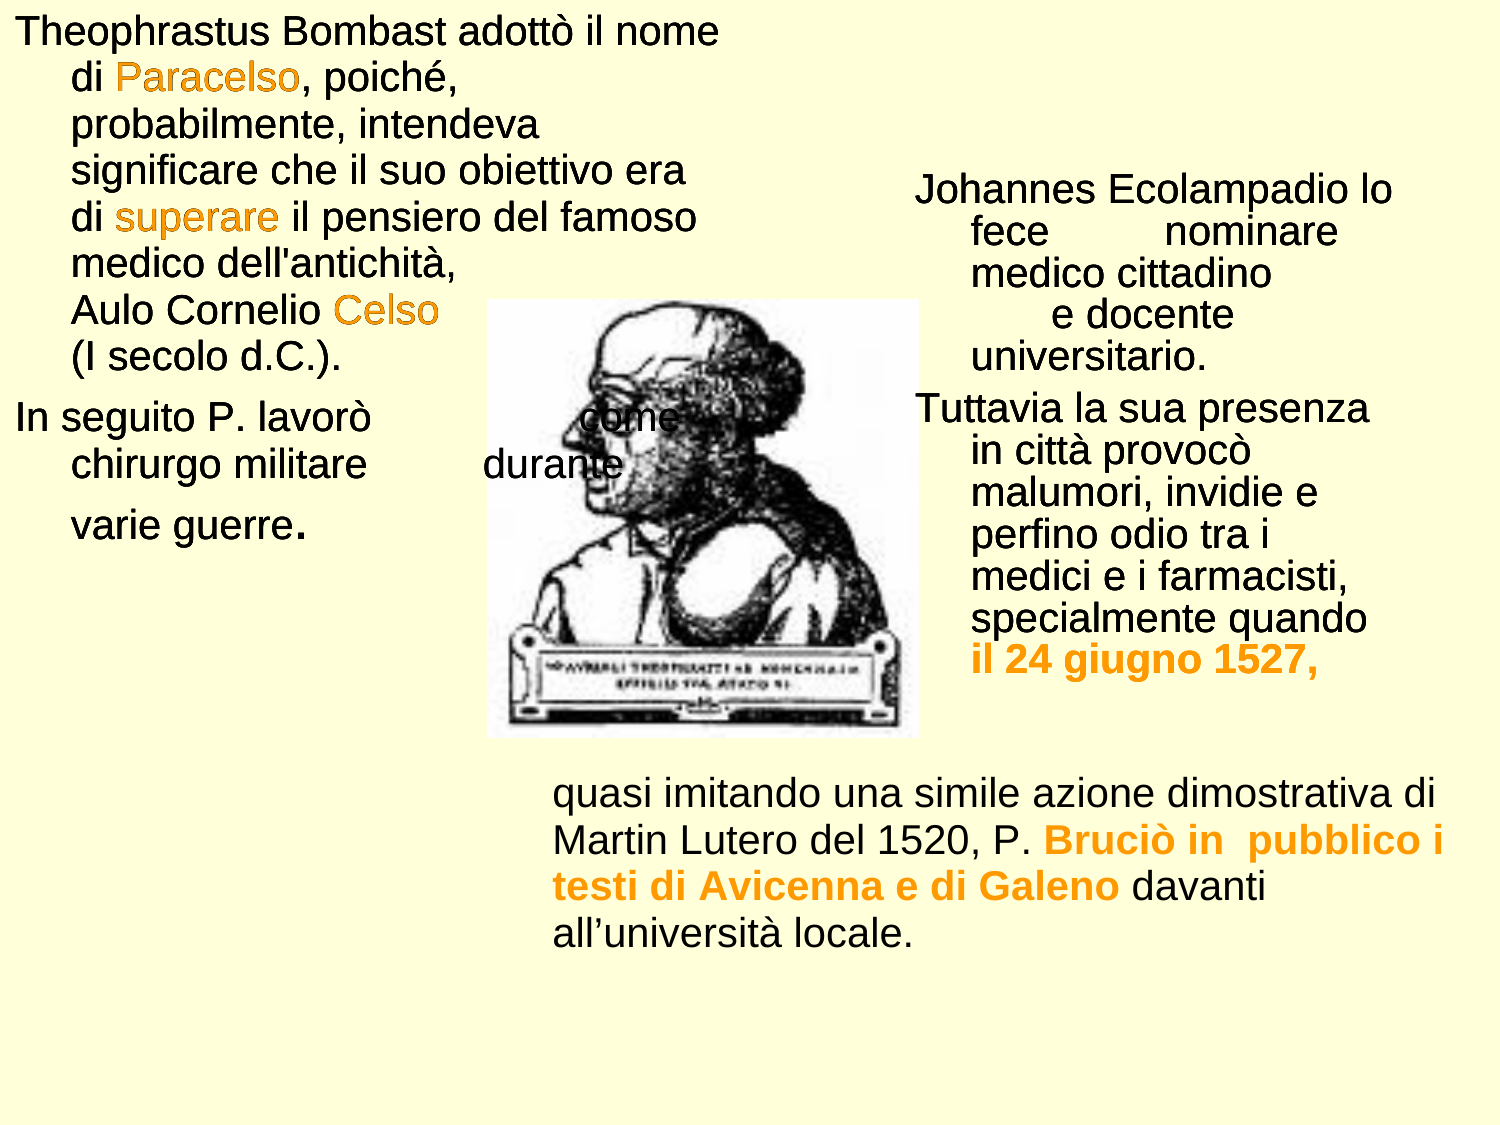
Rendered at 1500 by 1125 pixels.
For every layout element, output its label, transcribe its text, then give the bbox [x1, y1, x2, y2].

text_box quasi imitando una simile azione dimostrativa di Martin Lutero del 1520, P. Bruciò in pubblico i testi di Avicenna e di Galeno davanti all’università locale. [537, 762, 1463, 964]
picture [487, 299, 900, 738]
text_box Johannes Ecolampadio lo fece nominare medico cittadino e docente universitario. Tuttavia la sua presenza in città provocò malumori, invidie e perfino odio tra i medici e i farmacisti, specialmente quando il 24 giugno 1527, [900, 162, 1413, 775]
text_box Theophrastus Bombast adottò il nome di Paracelso, poiché, probabilmente, intendeva significare che il suo obiettivo era di superare il pensiero del famoso medico dell'antichità, Aulo Cornelio Celso (I secolo d.C.). In seguito P. lavorò come chirurgo militare durante varie guerre. [0, 0, 738, 683]
